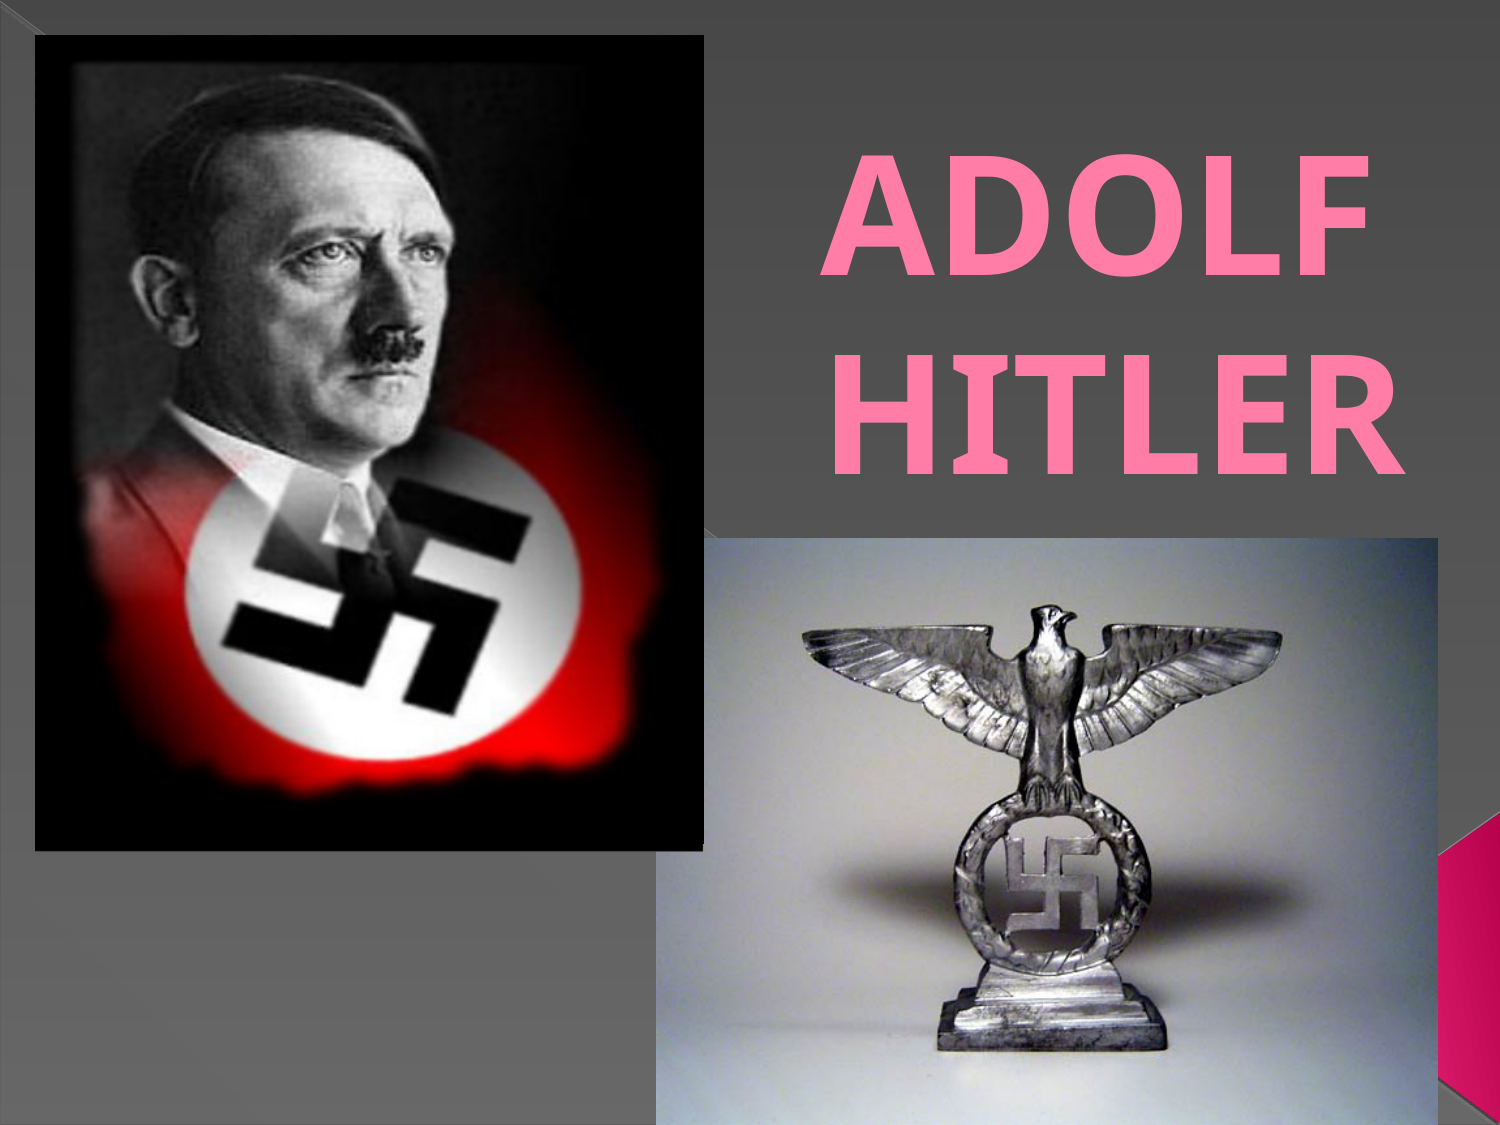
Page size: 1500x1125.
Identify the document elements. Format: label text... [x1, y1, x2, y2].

title ADOLF HITLER [726, 58, 1430, 516]
picture [35, 35, 1438, 1125]
